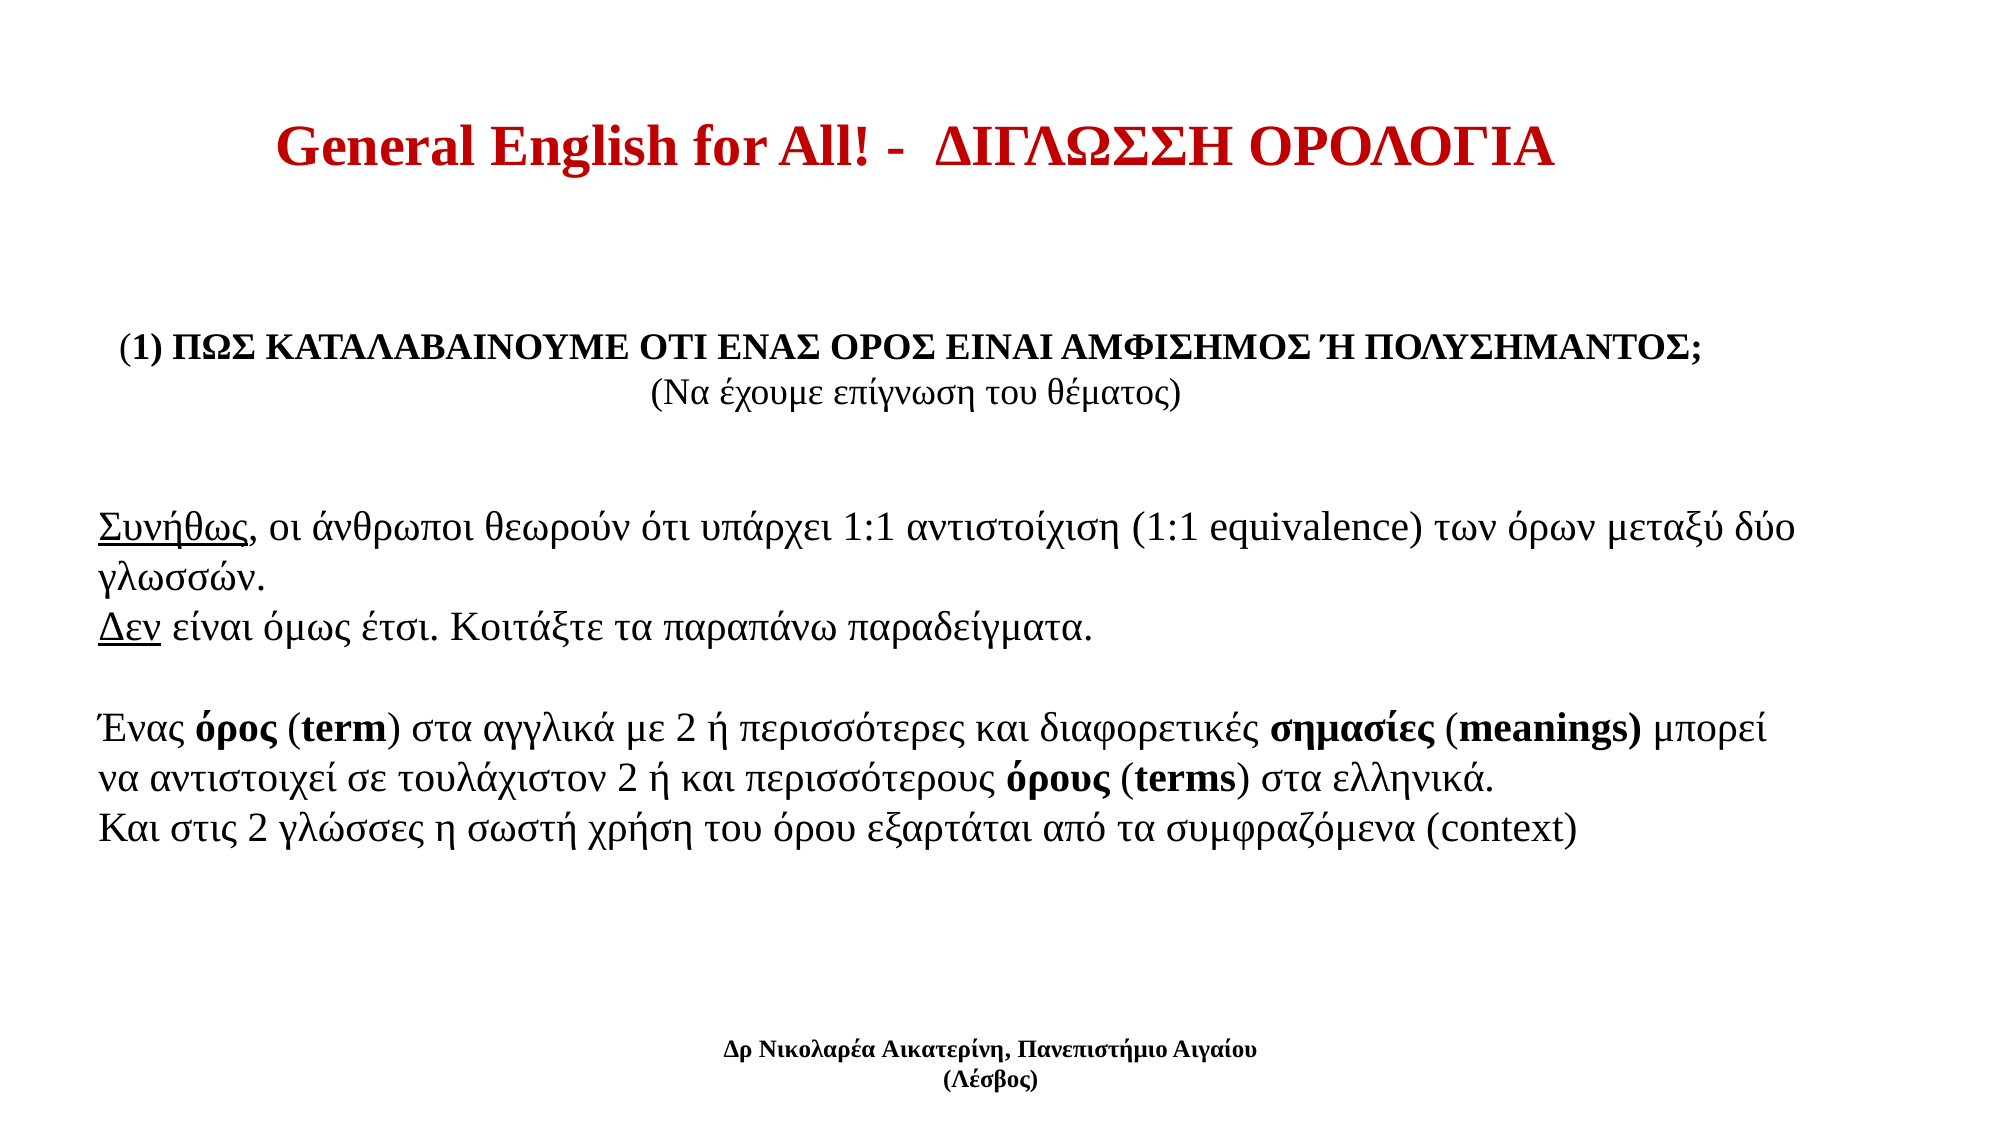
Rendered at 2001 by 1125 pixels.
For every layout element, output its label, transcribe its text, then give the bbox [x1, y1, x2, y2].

text_box Συνήθως, οι άνθρωποι θεωρούν ότι υπάρχει 1:1 αντιστοίχιση (1:1 equivalence) των όρων μεταξύ δύο γλωσσών. Δεν είναι όμως έτσι. Κοιτάξτε τα παραπάνω παραδείγματα. Ένας όρος (term) στα αγγλικά με 2 ή περισσότερες και διαφορετικές σημασίες (meanings) μπορεί να αντιστοιχεί σε τουλάχιστον 2 ή και περισσότερους όρους (terms) στα ελληνικά. Και στις 2 γλώσσες η σωστή χρήση του όρου εξαρτάται από τα συμφραζόμενα (context) [83, 491, 1823, 906]
text_box (1) ΠΩΣ ΚΑΤΑΛΑΒΑΙΝΟΥΜΕ ΟΤΙ ΕΝΑΣ ΟΡΟΣ ΕΙΝΑΙ ΑΜΦΙΣΗΜΟΣ Ή ΠΟΛΥΣΗΜΑΝΤΟΣ; (Να έχουμε επίγνωση του θέματος) [104, 314, 1746, 467]
text_box Δρ Νικολαρέα Αικατερίνη, Πανεπιστήμιο Αιγαίου (Λέσβος) [500, 1025, 1482, 1101]
text_box General English for All! - ΔΙΓΛΩΣΣΗ ΟΡΟΛΟΓΙΑ [62, 99, 1769, 186]
